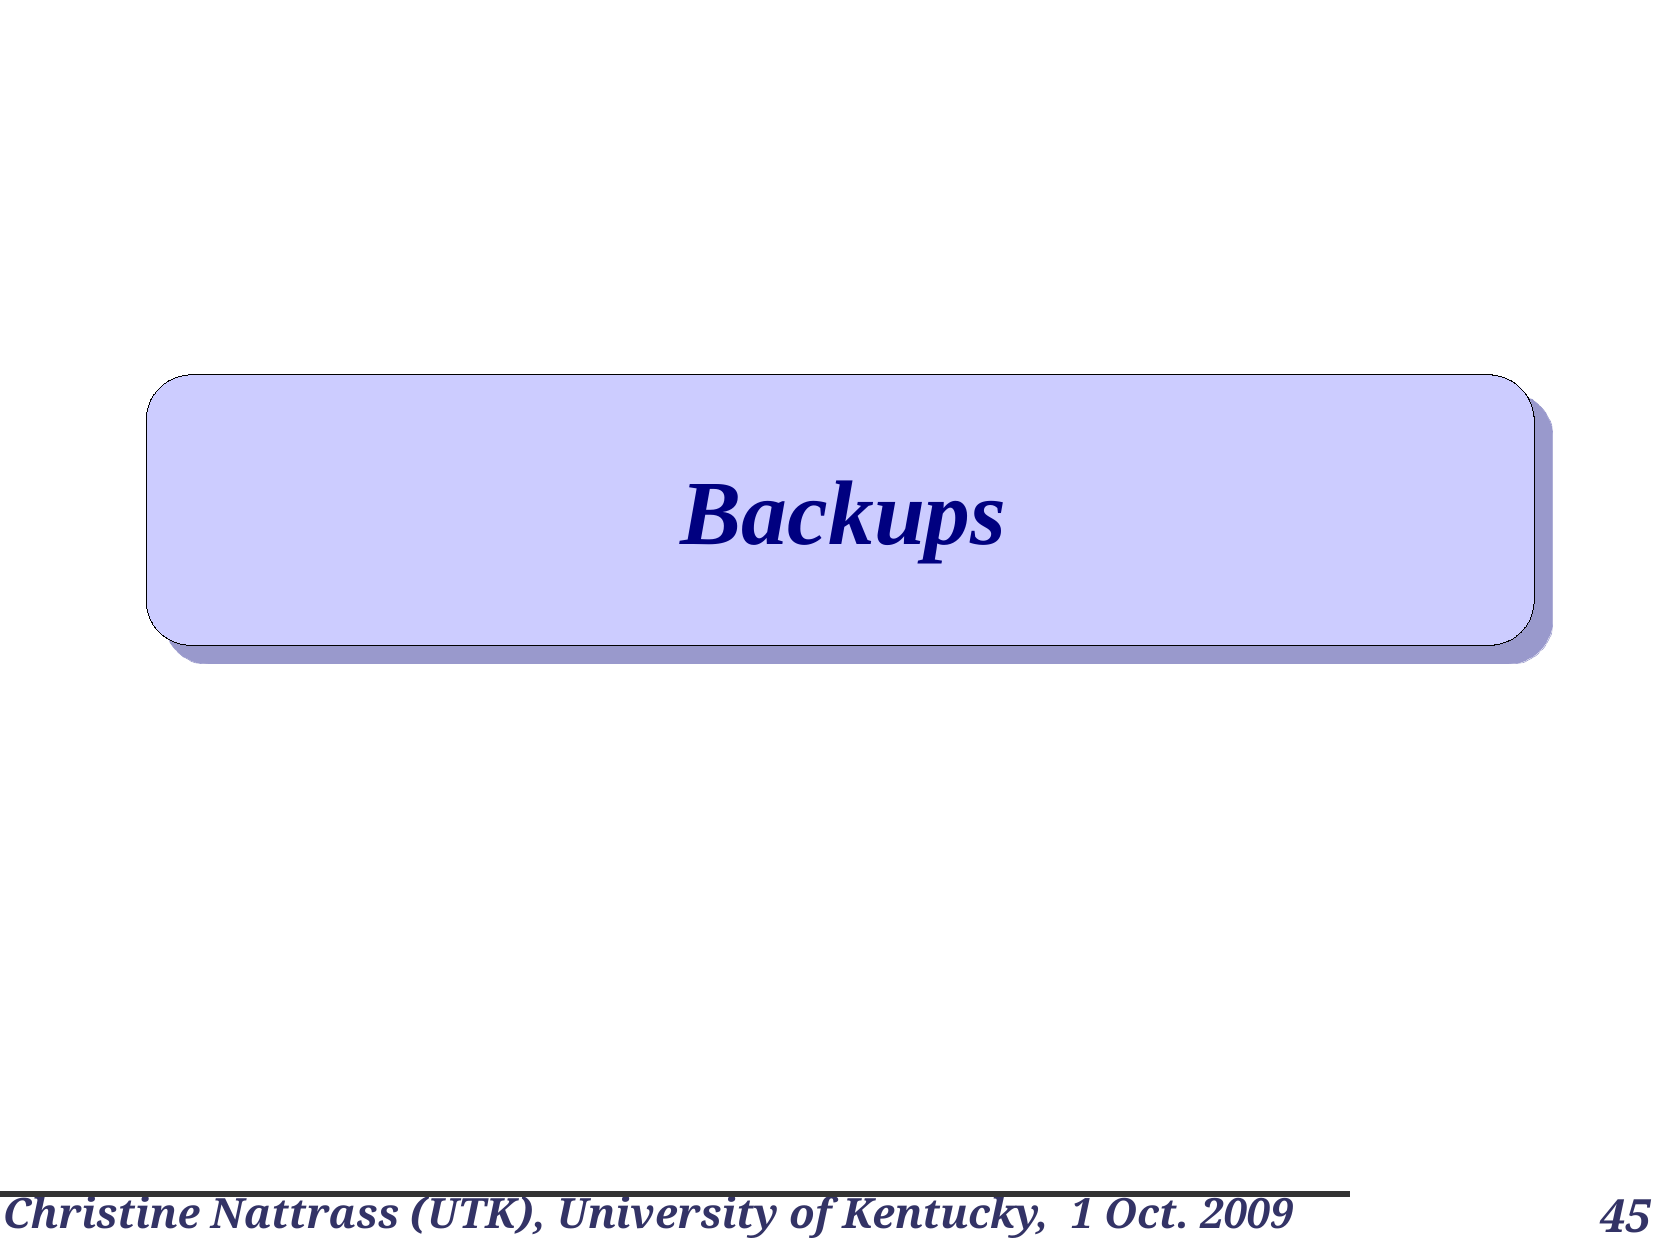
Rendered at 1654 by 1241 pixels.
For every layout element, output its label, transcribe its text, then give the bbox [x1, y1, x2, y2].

title Backups [152, 373, 1536, 653]
text_box [146, 397, 152, 623]
